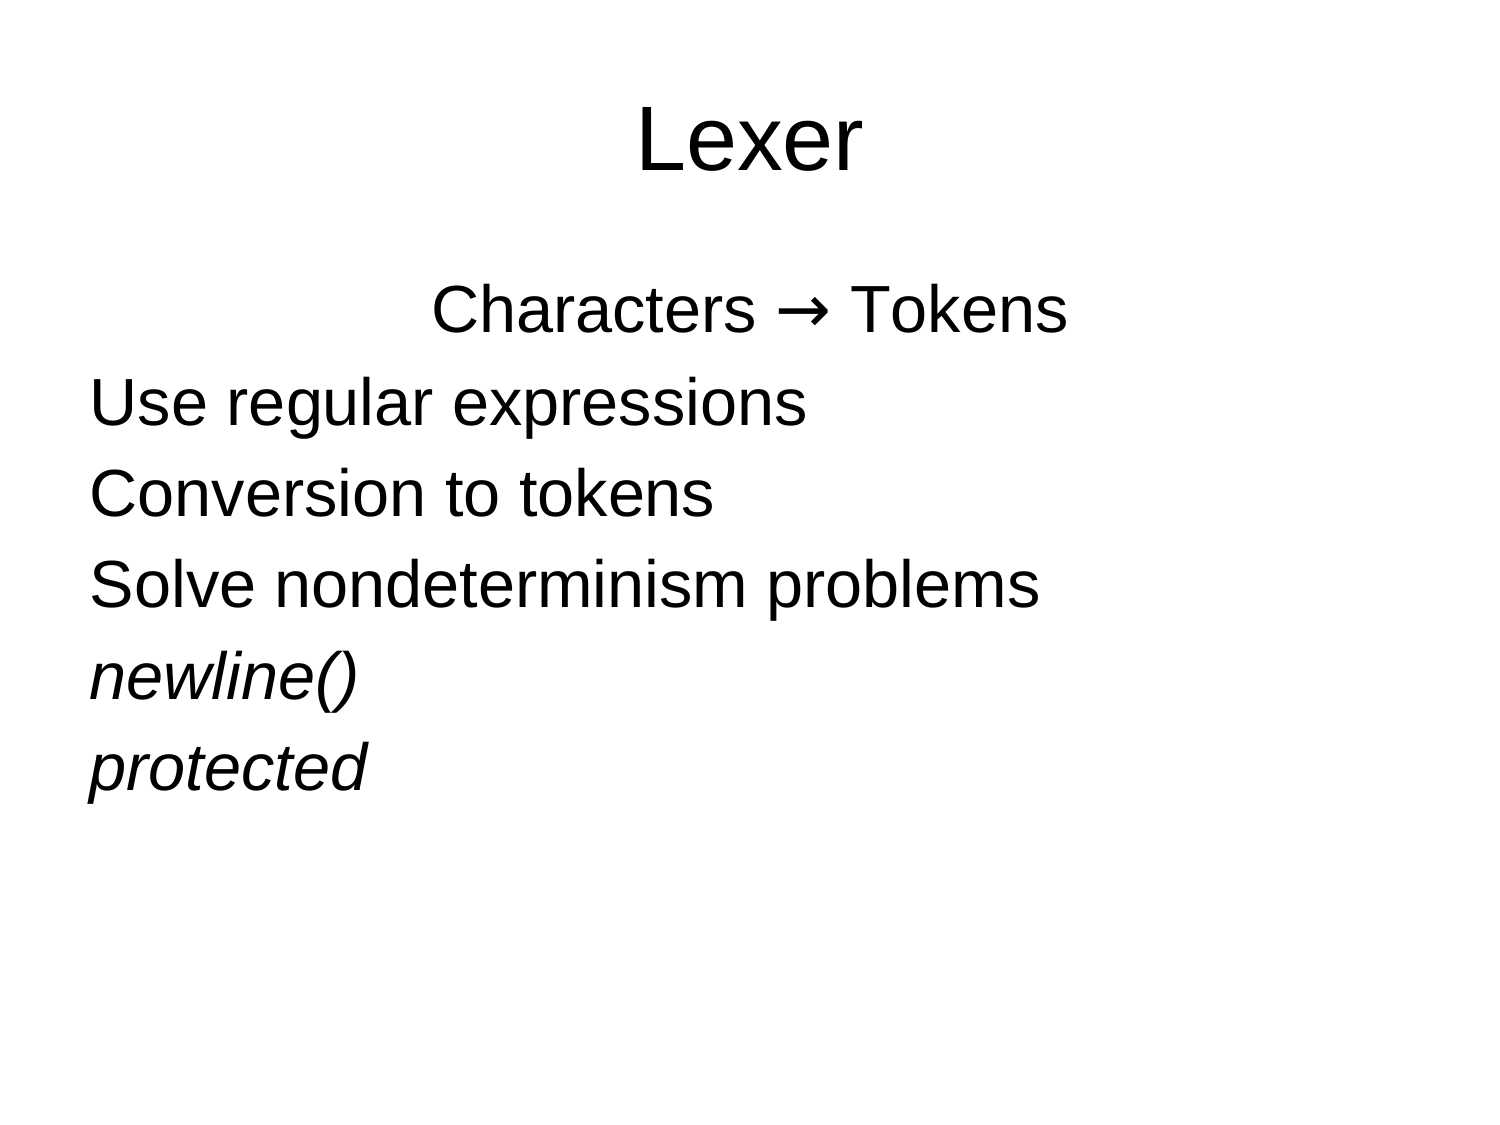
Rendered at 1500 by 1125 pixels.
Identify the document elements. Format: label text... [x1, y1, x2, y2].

title Lexer [75, 45, 1426, 233]
list Characters → Tokens Use regular expressions Conversion to tokens Solve nondeterminism problems newline() protected [75, 262, 1426, 1006]
